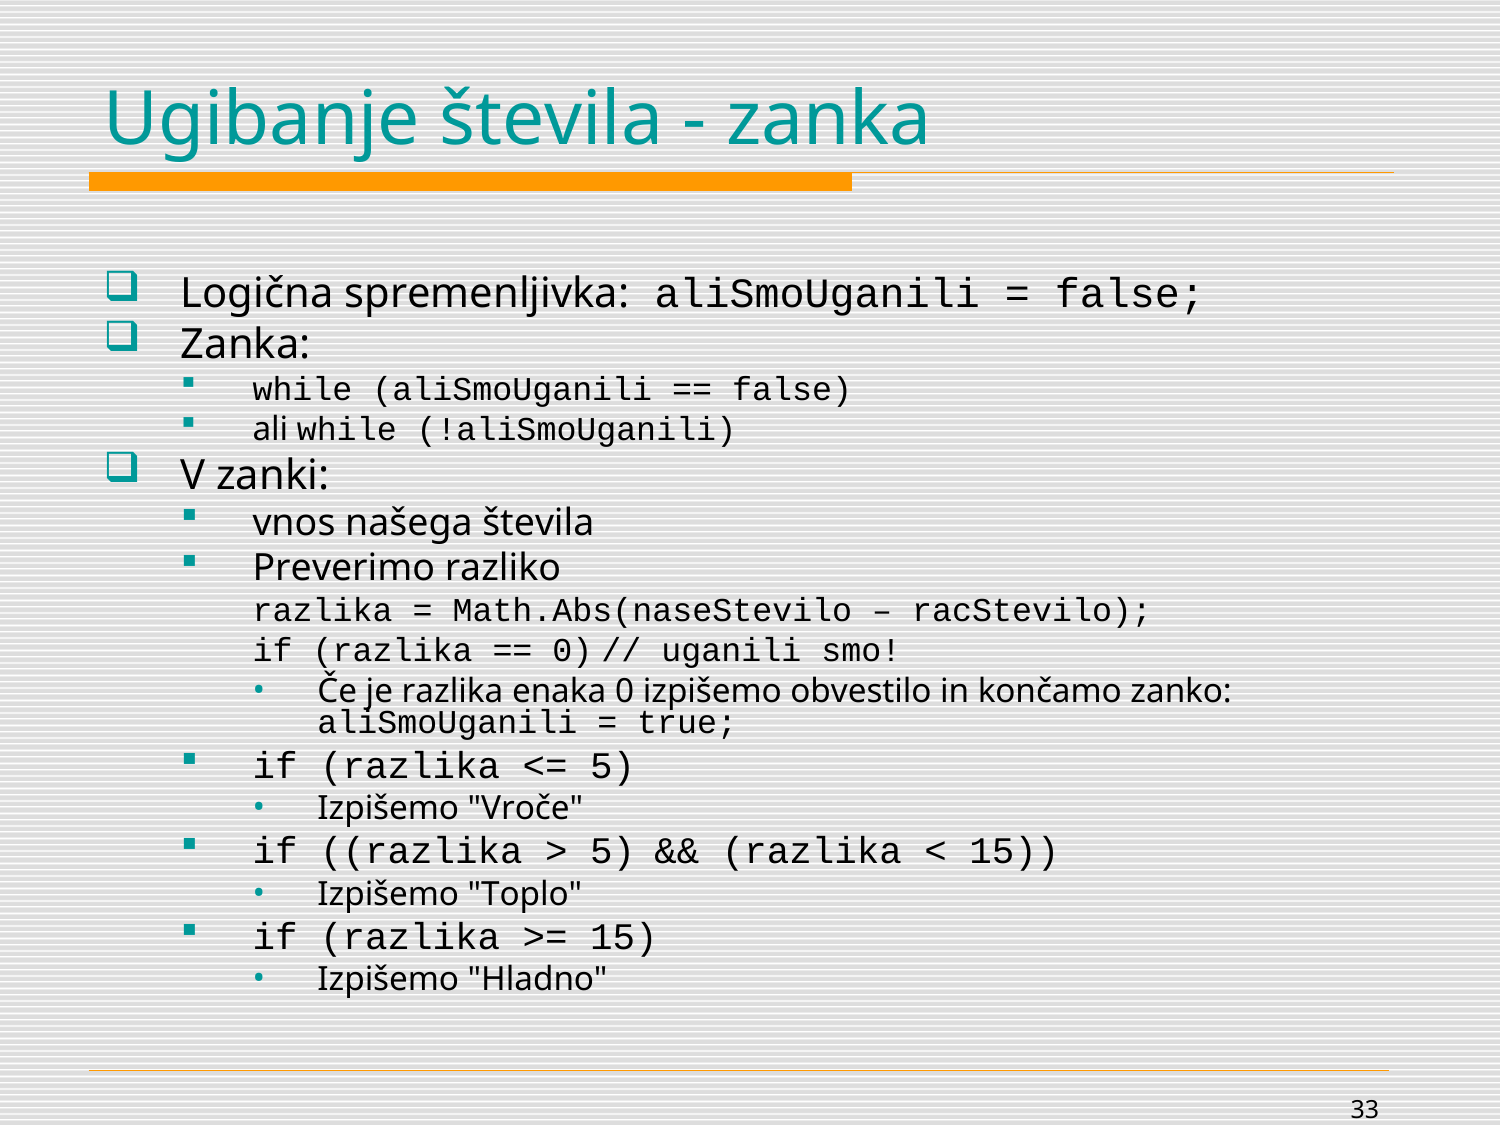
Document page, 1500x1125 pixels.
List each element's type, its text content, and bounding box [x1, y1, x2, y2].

title Ugibanje števila - zanka [88, 54, 1401, 167]
text_box <number> [1068, 1085, 1394, 1125]
list Logična spremenljivka: aliSmoUganili = false; Zanka: while (aliSmoUganili == false) ali while (!aliSmoUganili) V zanki: vnos našega števila Preverimo razliko razlika = Math.Abs(naseStevilo – racStevilo); if (razlika == 0) // uganili smo! Če je razlika enaka 0 izpišemo obvestilo in končamo zanko: aliSmoUganili = true; if (razlika <= 5) Izpišemo "Vroče" if ((razlika > 5) && (razlika < 15)) Izpišemo "Toplo" if (razlika >= 15) Izpišemo "Hladno" [88, 207, 1400, 1035]
picture [0, 0, 1500, 1125]
